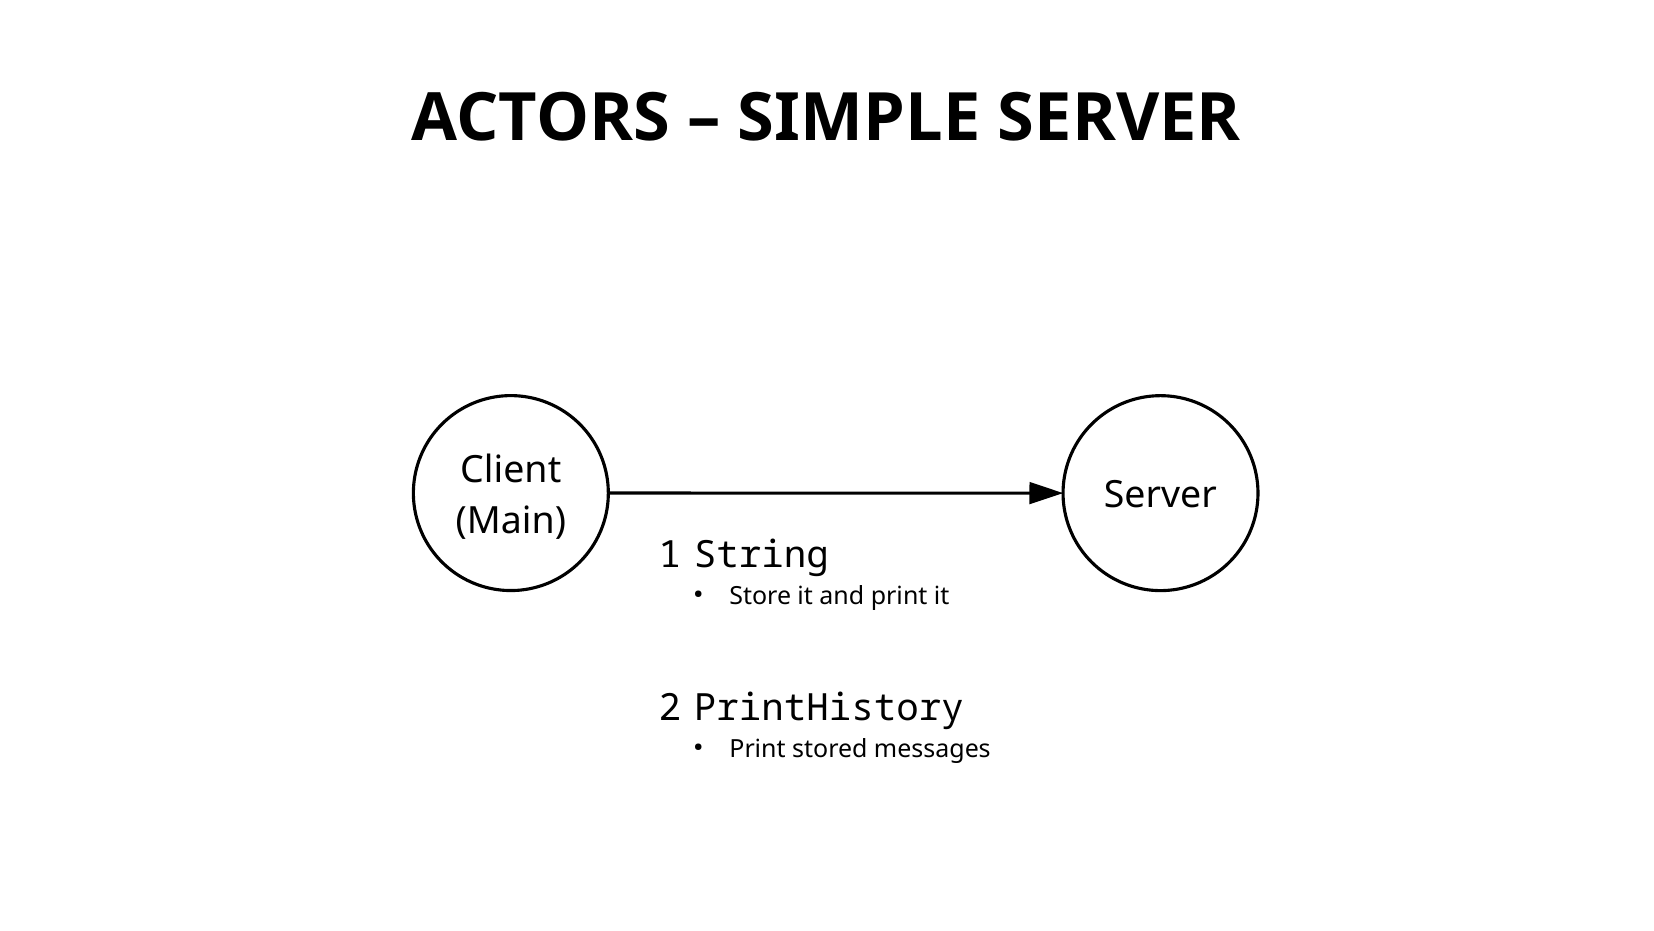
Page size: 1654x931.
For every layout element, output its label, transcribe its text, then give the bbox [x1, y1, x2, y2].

title ACTORS – SIMPLE SERVER [82, 36, 1571, 193]
text_box String Store it and print it PrintHistory Print stored messages [643, 519, 1040, 733]
text_box Server [1063, 395, 1258, 591]
text_box Client (Main) [413, 395, 609, 591]
